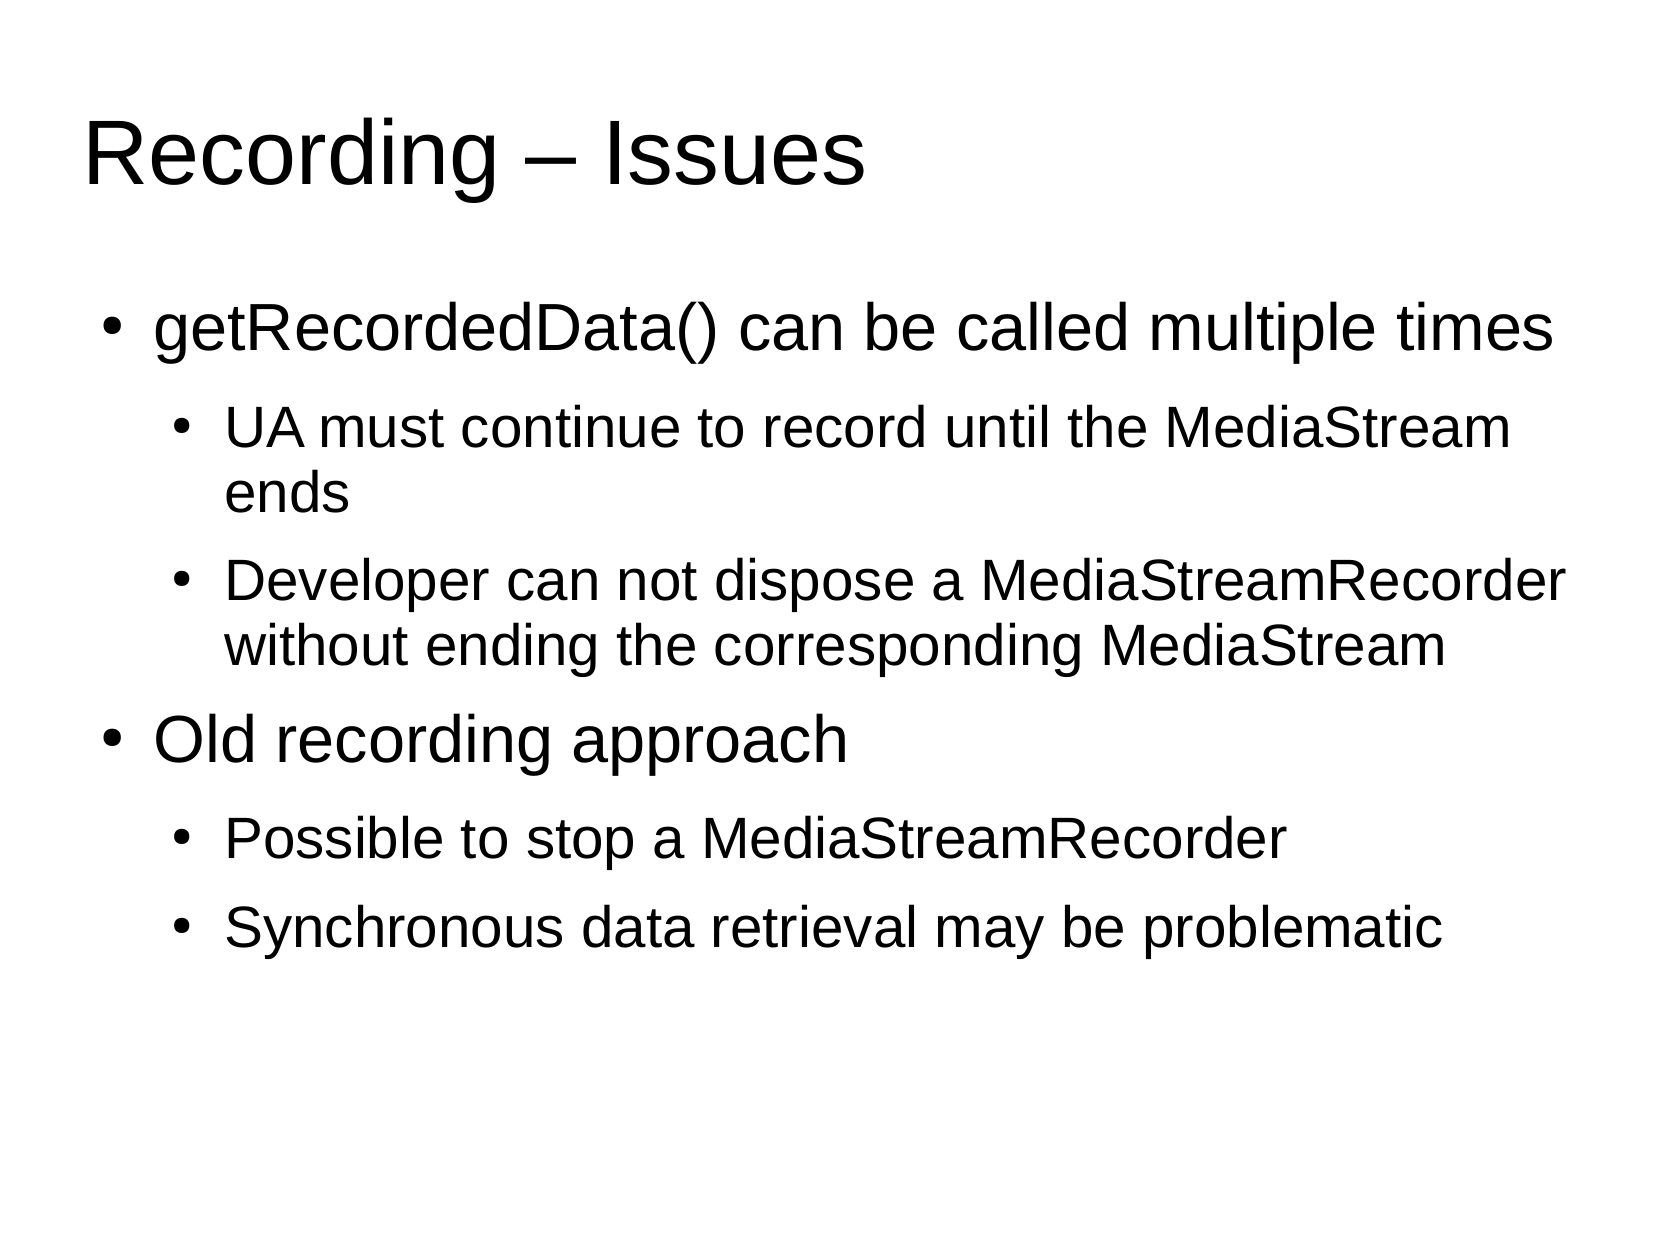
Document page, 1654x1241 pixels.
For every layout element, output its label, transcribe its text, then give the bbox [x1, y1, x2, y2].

title Recording – Issues [82, 49, 1571, 257]
list getRecordedData() can be called multiple times UA must continue to record until the MediaStream ends Developer can not dispose a MediaStreamRecorder without ending the corresponding MediaStream Old recording approach Possible to stop a MediaStreamRecorder Synchronous data retrieval may be problematic [82, 290, 1571, 1109]
